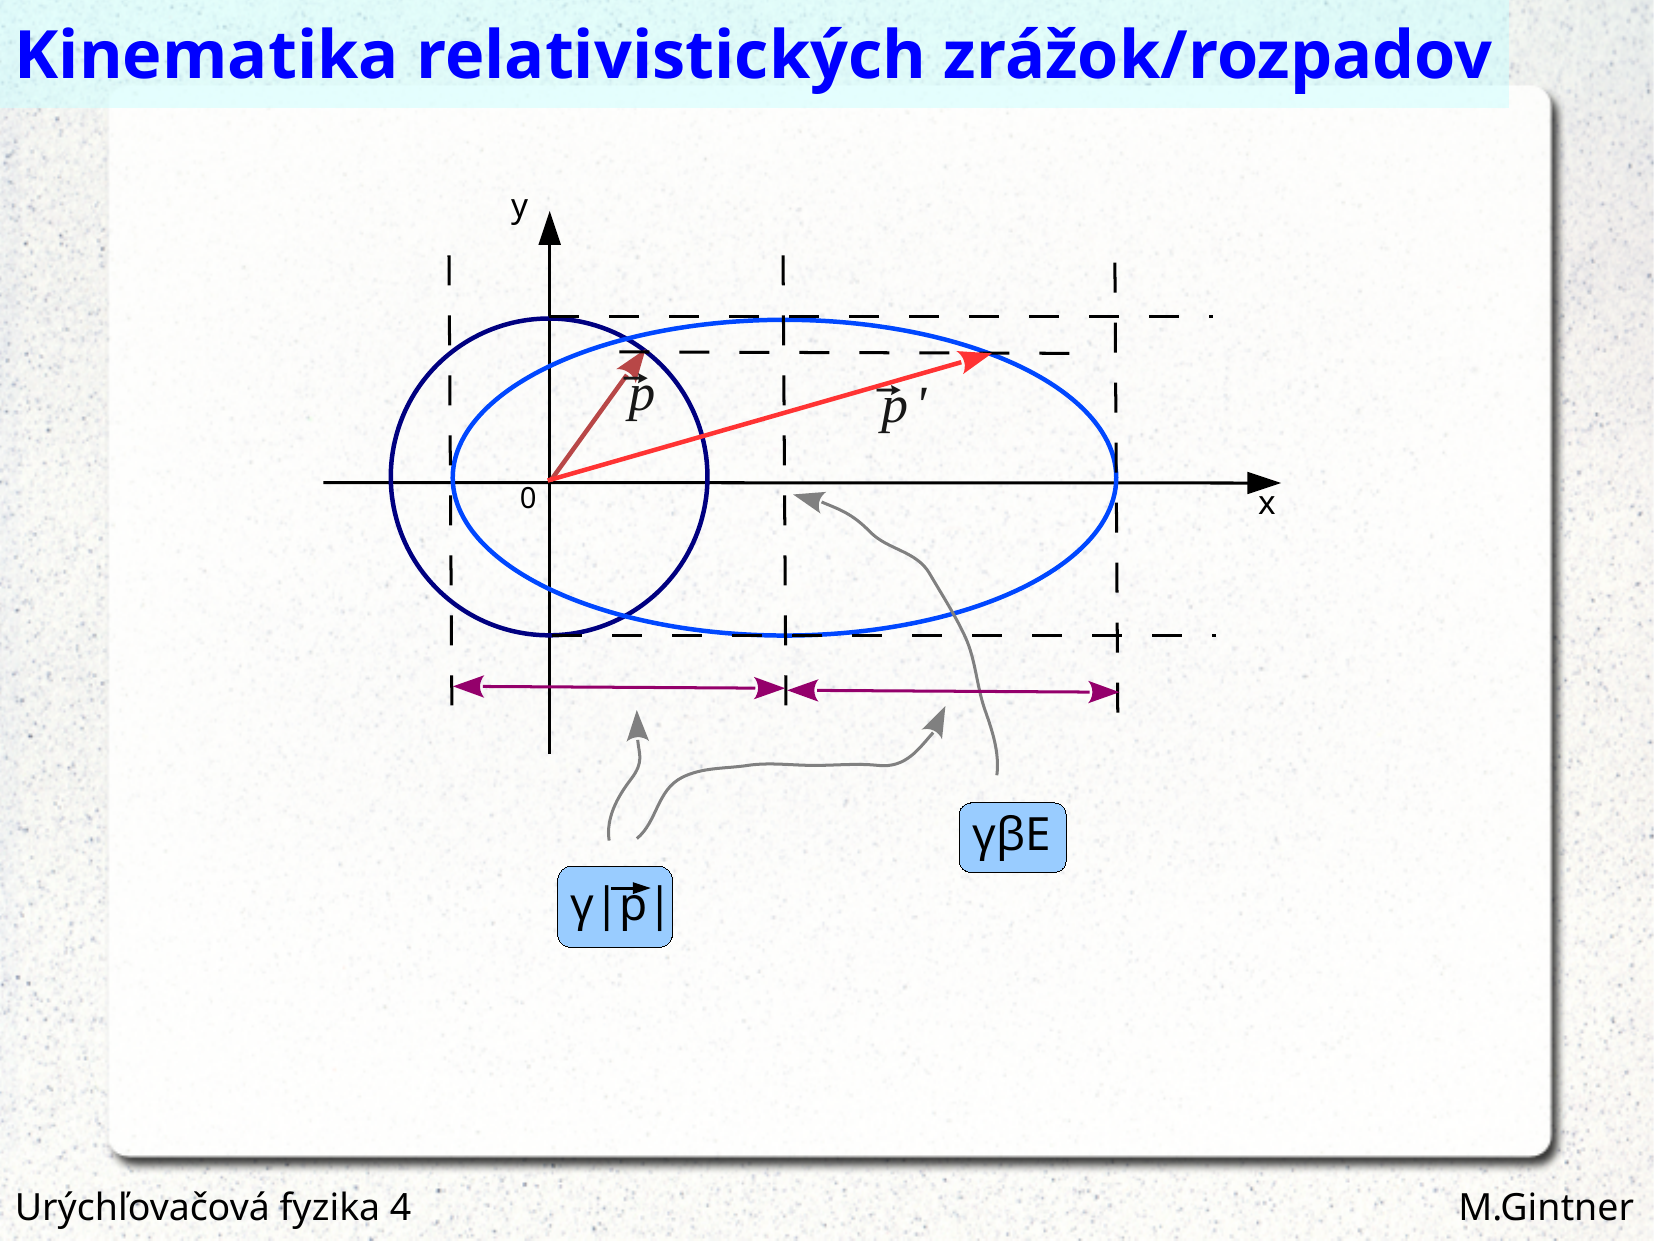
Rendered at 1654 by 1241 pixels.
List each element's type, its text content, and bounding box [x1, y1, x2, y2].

text_box 0 [505, 469, 563, 537]
text_box M.Gintner [1443, 1173, 1654, 1241]
picture [0, 0, 1654, 1241]
text_box γ|p| [555, 864, 671, 943]
text_box [561, 943, 669, 948]
text_box y [496, 175, 554, 252]
text_box γβE [957, 793, 1066, 873]
chart [605, 364, 667, 423]
text_box Urýchľovačová fyzika 4 [0, 1173, 445, 1241]
text_box Kinematika relativistických zrážok/rozpadov [0, 0, 1449, 108]
chart [857, 376, 938, 435]
text_box x [1243, 471, 1303, 546]
